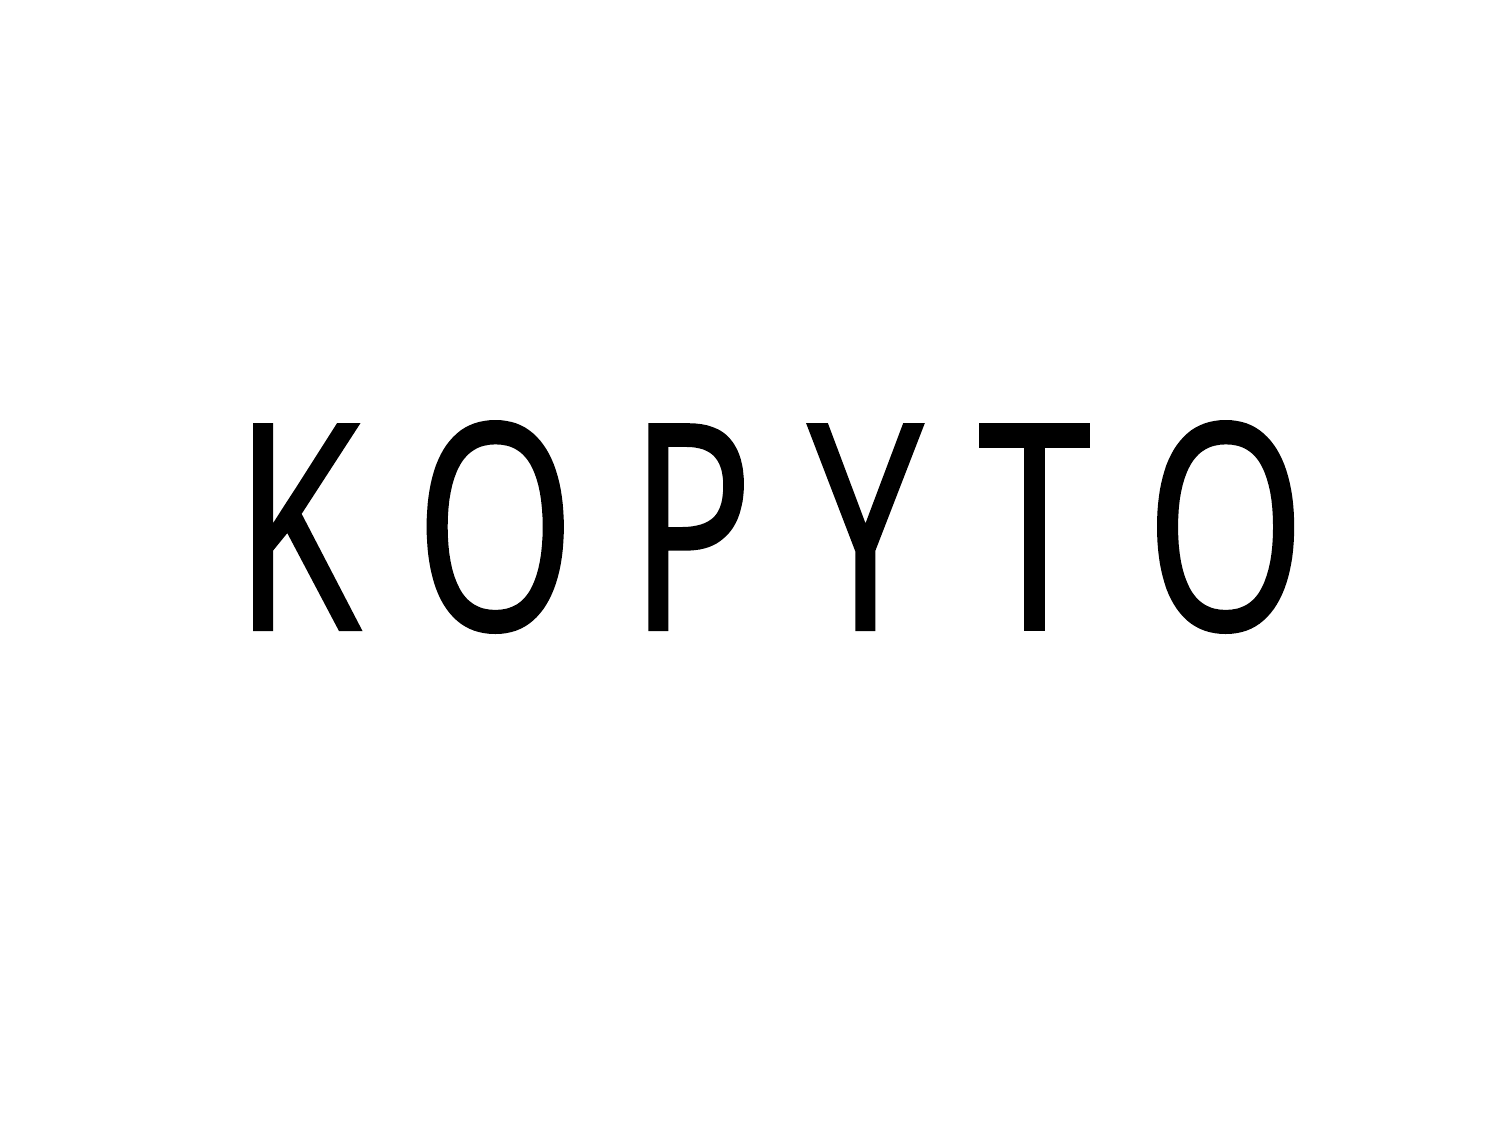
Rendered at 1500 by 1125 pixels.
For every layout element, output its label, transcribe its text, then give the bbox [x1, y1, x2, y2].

text_box K O P Y T O [979, 423, 1090, 631]
text_box K O P Y T O [807, 423, 924, 631]
text_box K O P Y T O [253, 423, 362, 631]
text_box K O P Y T O [427, 420, 564, 634]
text_box K O P Y T O [1157, 420, 1294, 634]
text_box K O P Y T O [649, 423, 744, 631]
